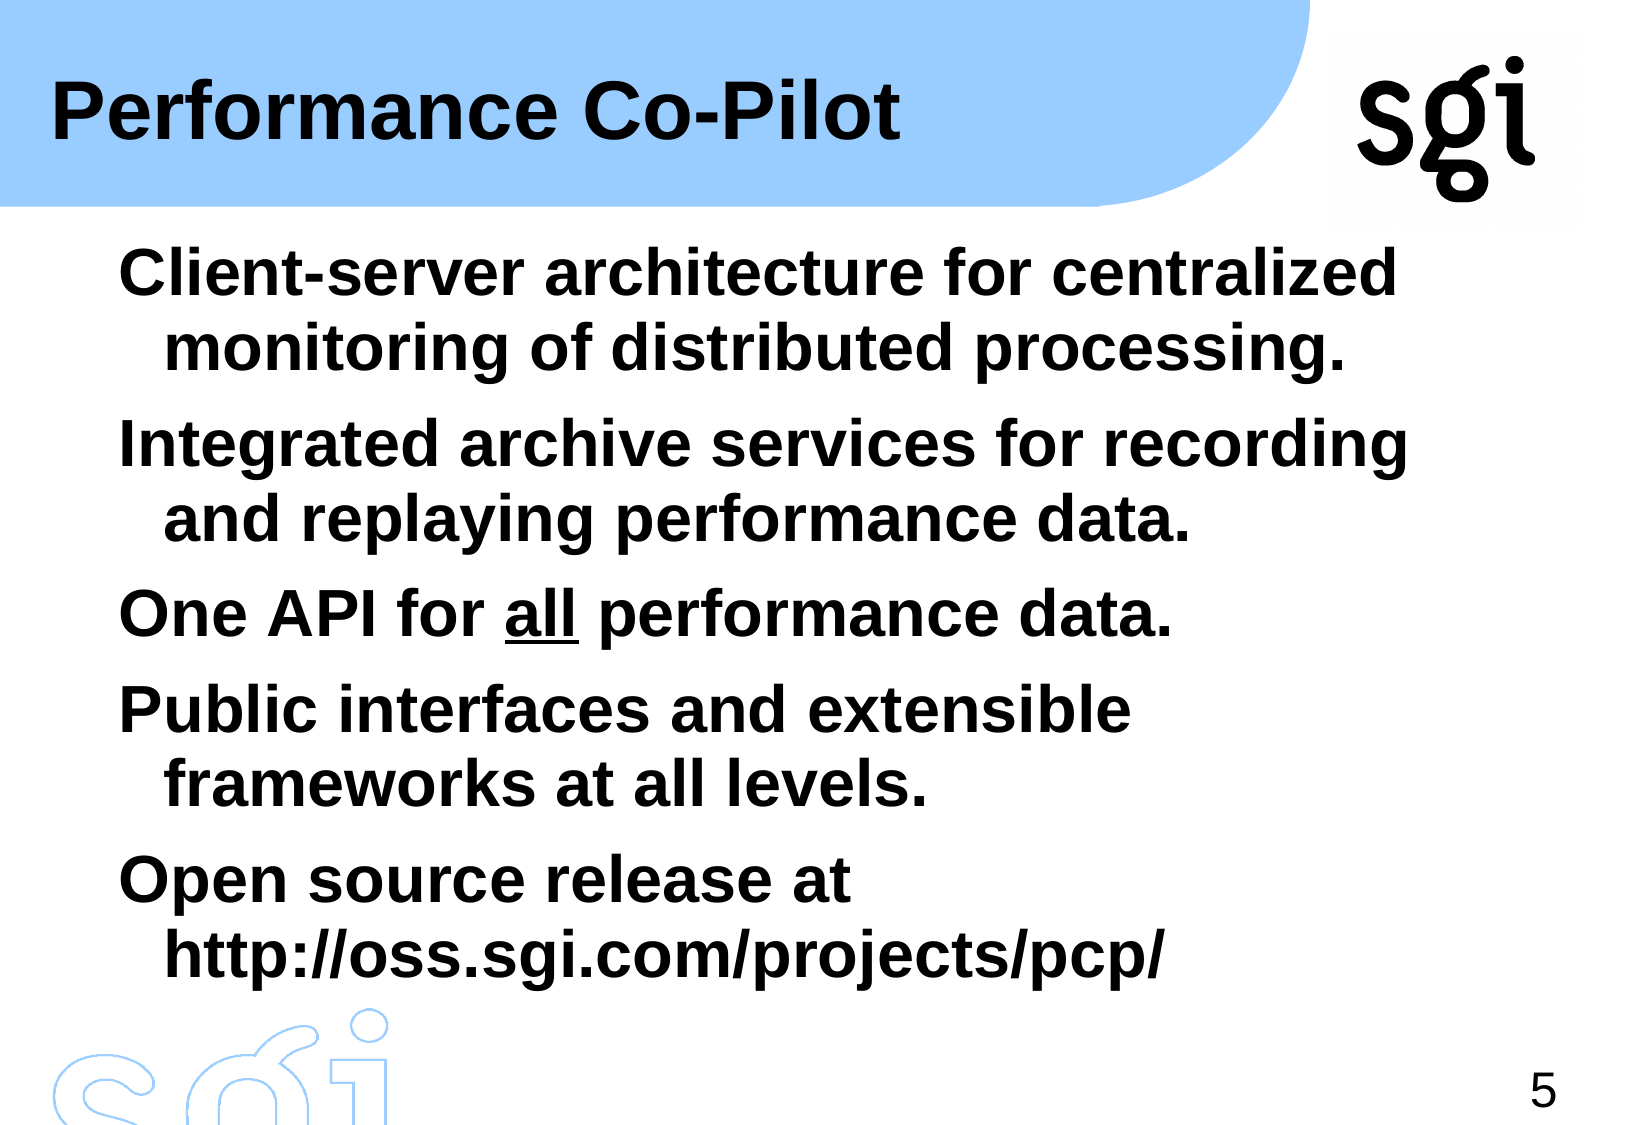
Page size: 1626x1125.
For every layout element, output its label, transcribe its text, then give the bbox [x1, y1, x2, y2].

list Client-server architecture for centralized monitoring of distributed processing. Integrated archive services for recording and replaying performance data. One API for all performance data. Public interfaces and extensible frameworks at all levels. Open source release at http://oss.sgi.com/projects/pcp/ [87, 228, 1538, 1046]
title Performance Co-Pilot [36, 33, 1318, 199]
